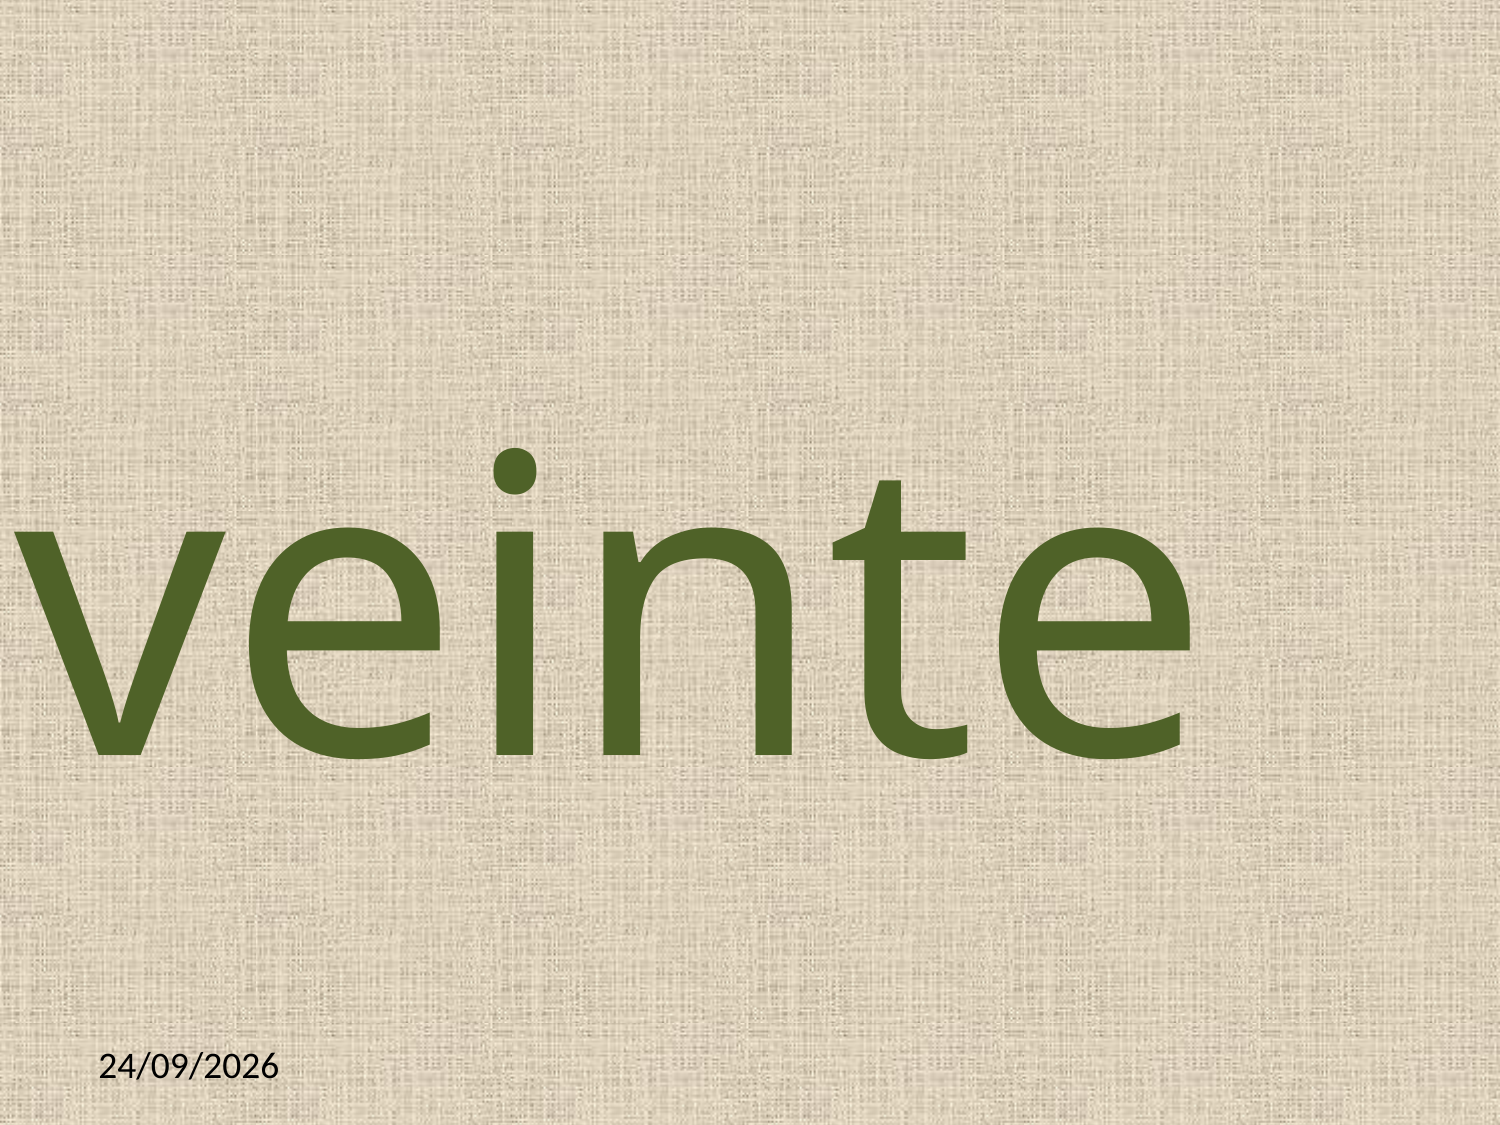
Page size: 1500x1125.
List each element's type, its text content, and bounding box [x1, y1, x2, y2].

picture [0, 0, 1500, 1125]
text_box veinte [0, 302, 1388, 823]
